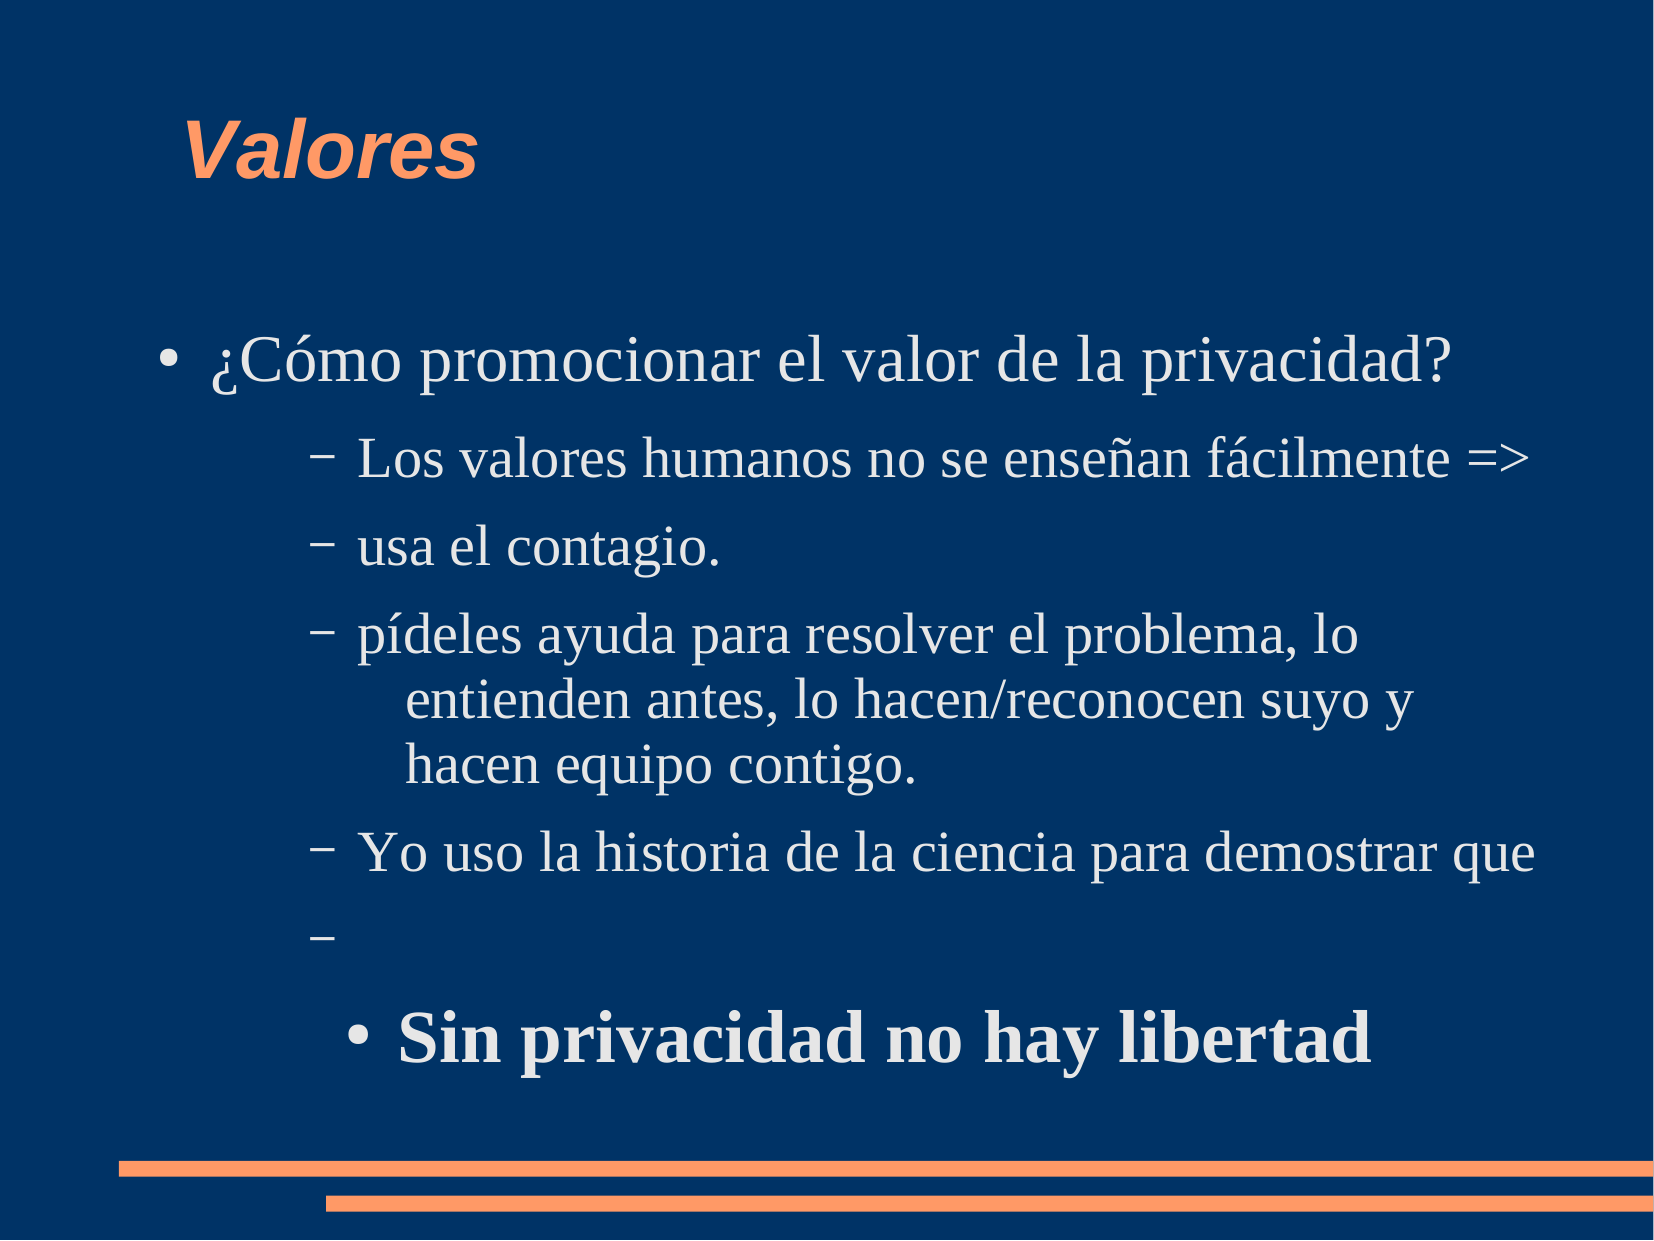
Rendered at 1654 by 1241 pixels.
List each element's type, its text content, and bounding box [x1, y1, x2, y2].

title Valores [121, 46, 1534, 254]
list ¿Cómo promocionar el valor de la privacidad? Los valores humanos no se enseñan fácilmente => usa el contagio. pídeles ayuda para resolver el problema, lo entienden antes, lo hacen/reconocen suyo y hacen equipo contigo. Yo uso la historia de la ciencia para demostrar que Sin privacidad no hay libertad [121, 322, 1561, 1132]
